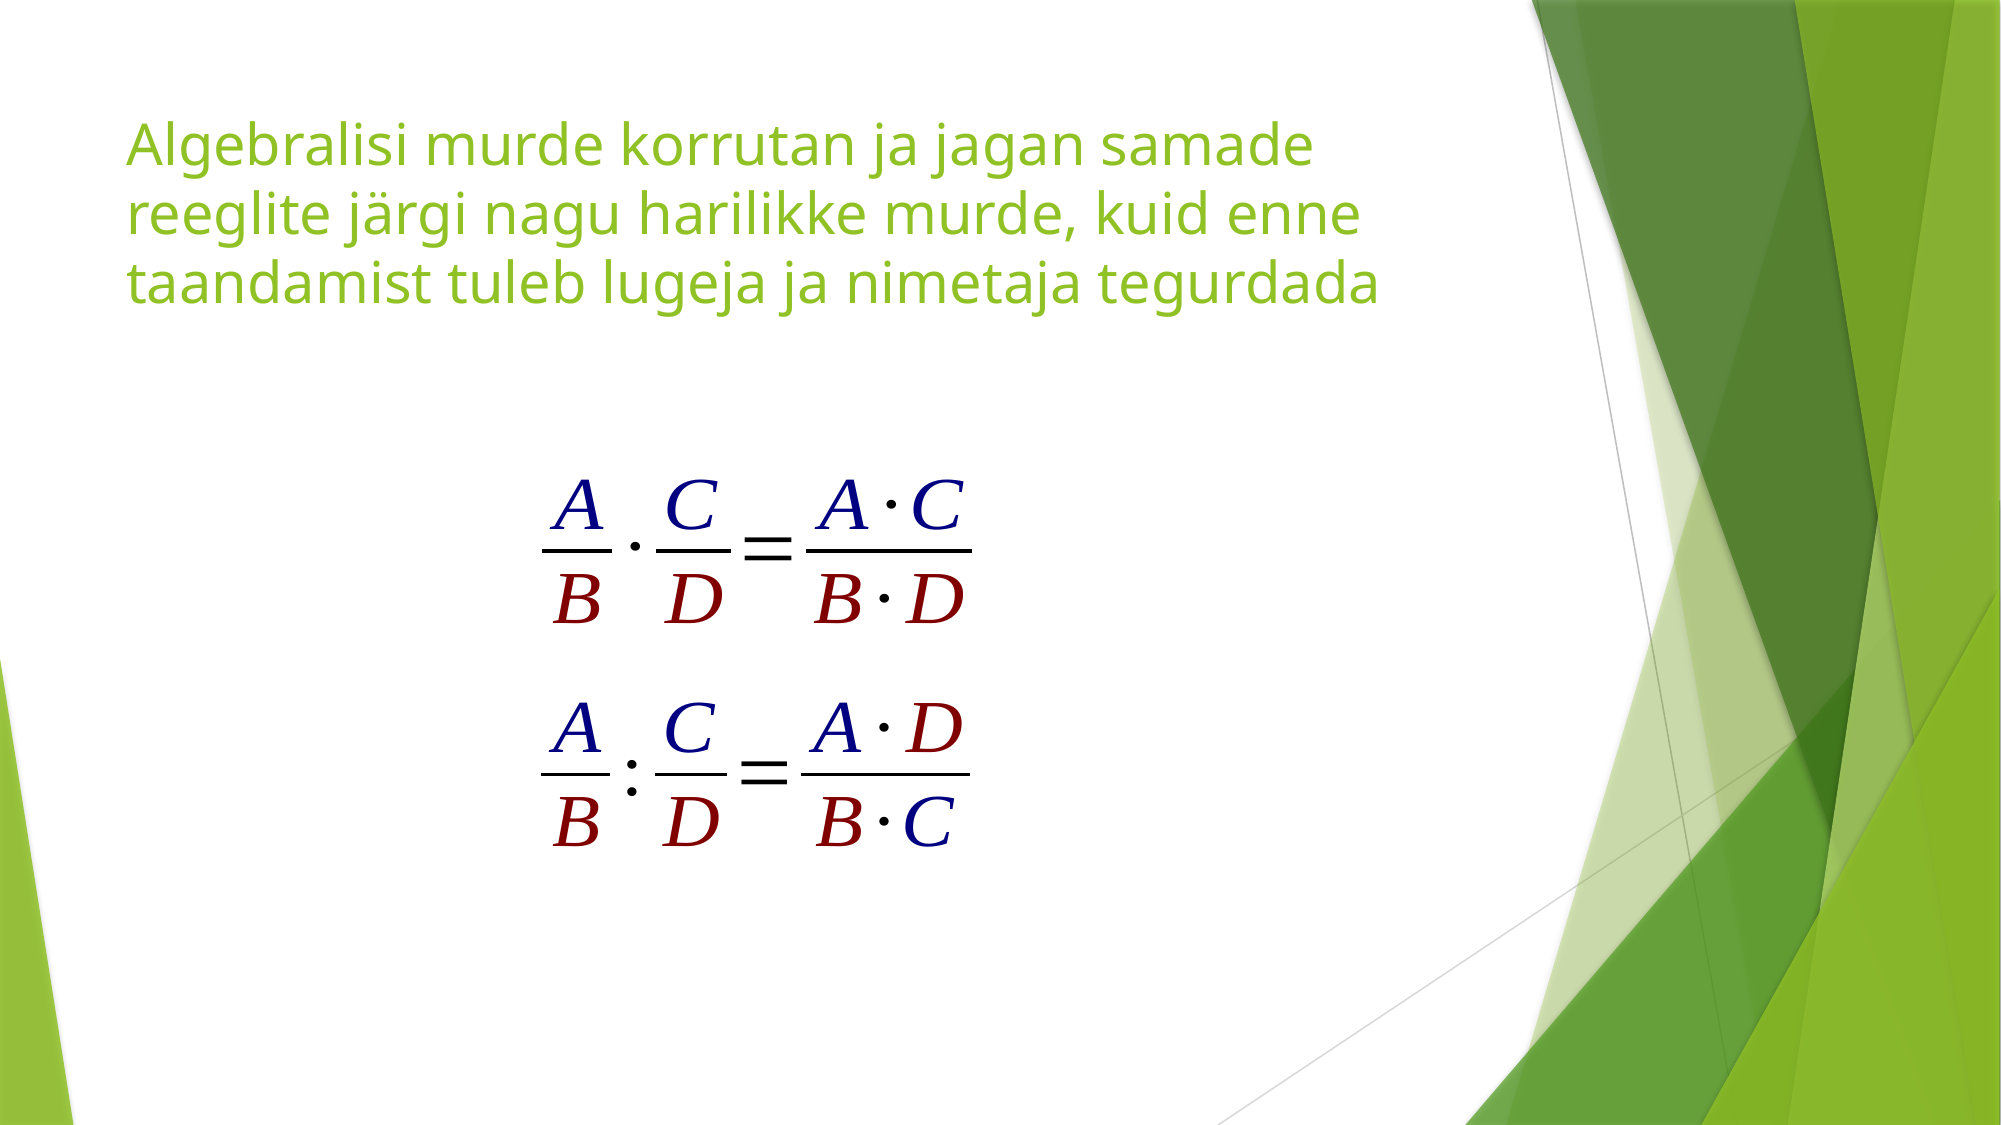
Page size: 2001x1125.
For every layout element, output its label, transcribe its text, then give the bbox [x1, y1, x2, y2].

title Algebralisi murde korrutan ja jagan samade reeglite järgi nagu harilikke murde, kuid enne taandamist tuleb lugeja ja nimetaja tegurdada [111, 99, 1470, 372]
chart [529, 685, 983, 863]
chart [529, 462, 985, 639]
